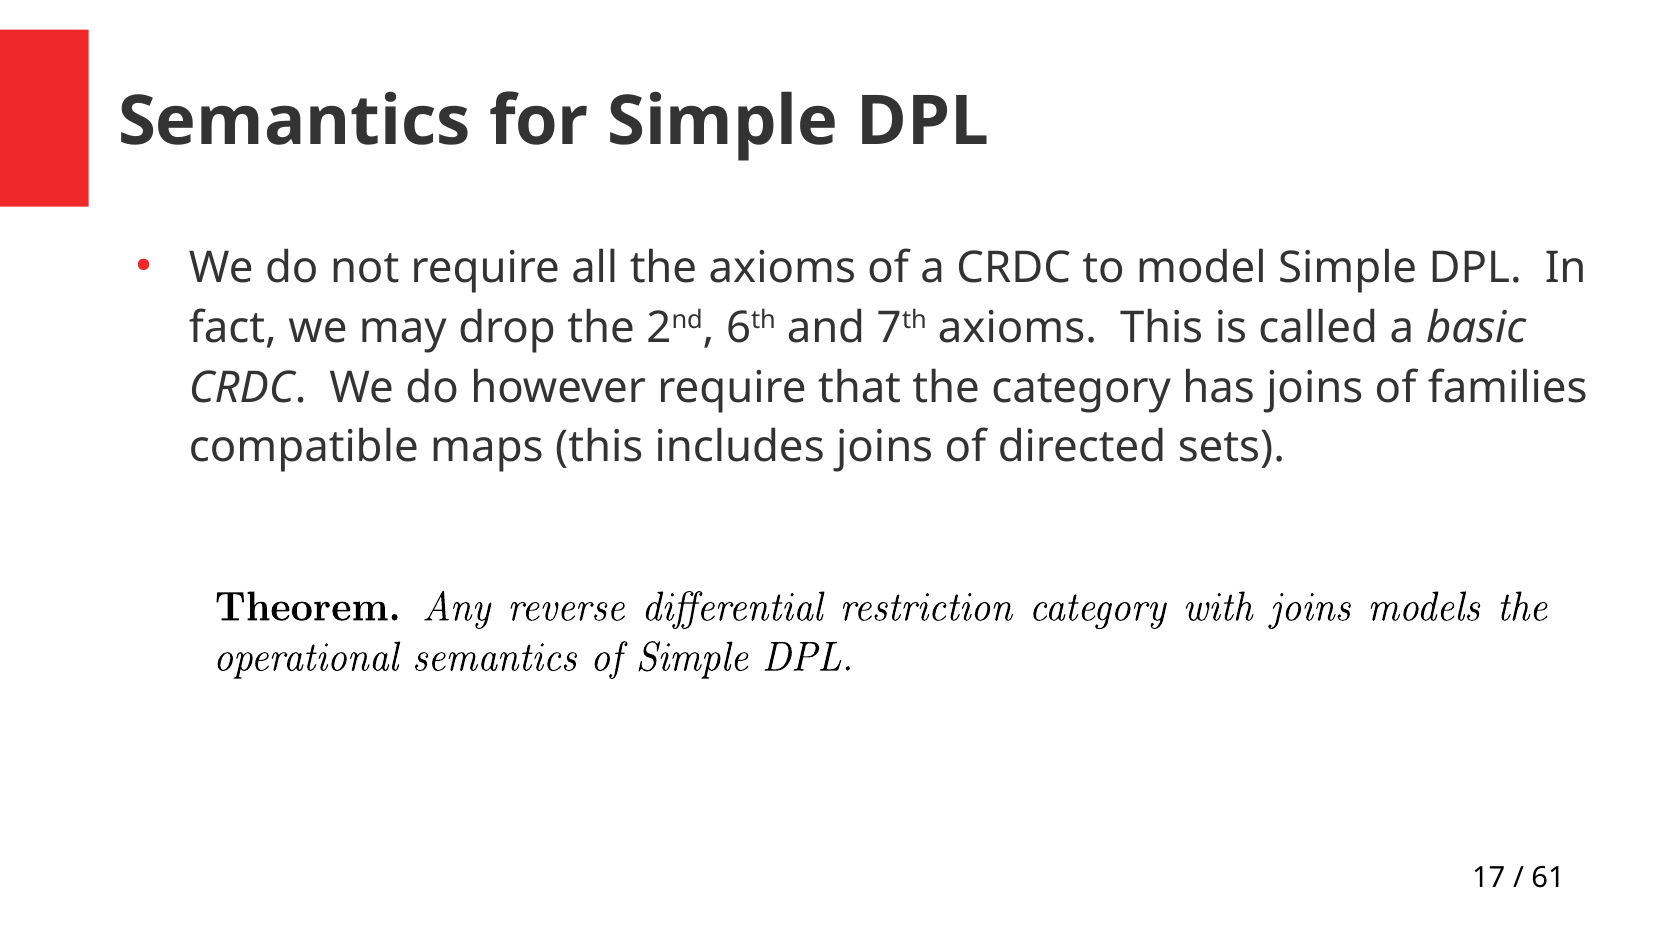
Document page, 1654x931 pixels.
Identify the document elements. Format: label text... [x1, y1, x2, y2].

list We do not require all the axioms of a CRDC to model Simple DPL. In fact, we may drop the 2nd, 6th and 7th axioms. This is called a basic CRDC. We do however require that the category has joins of families compatible maps (this includes joins of directed sets). [118, 236, 1595, 798]
text_box [215, 590, 1548, 680]
title Semantics for Simple DPL [118, 29, 1595, 207]
